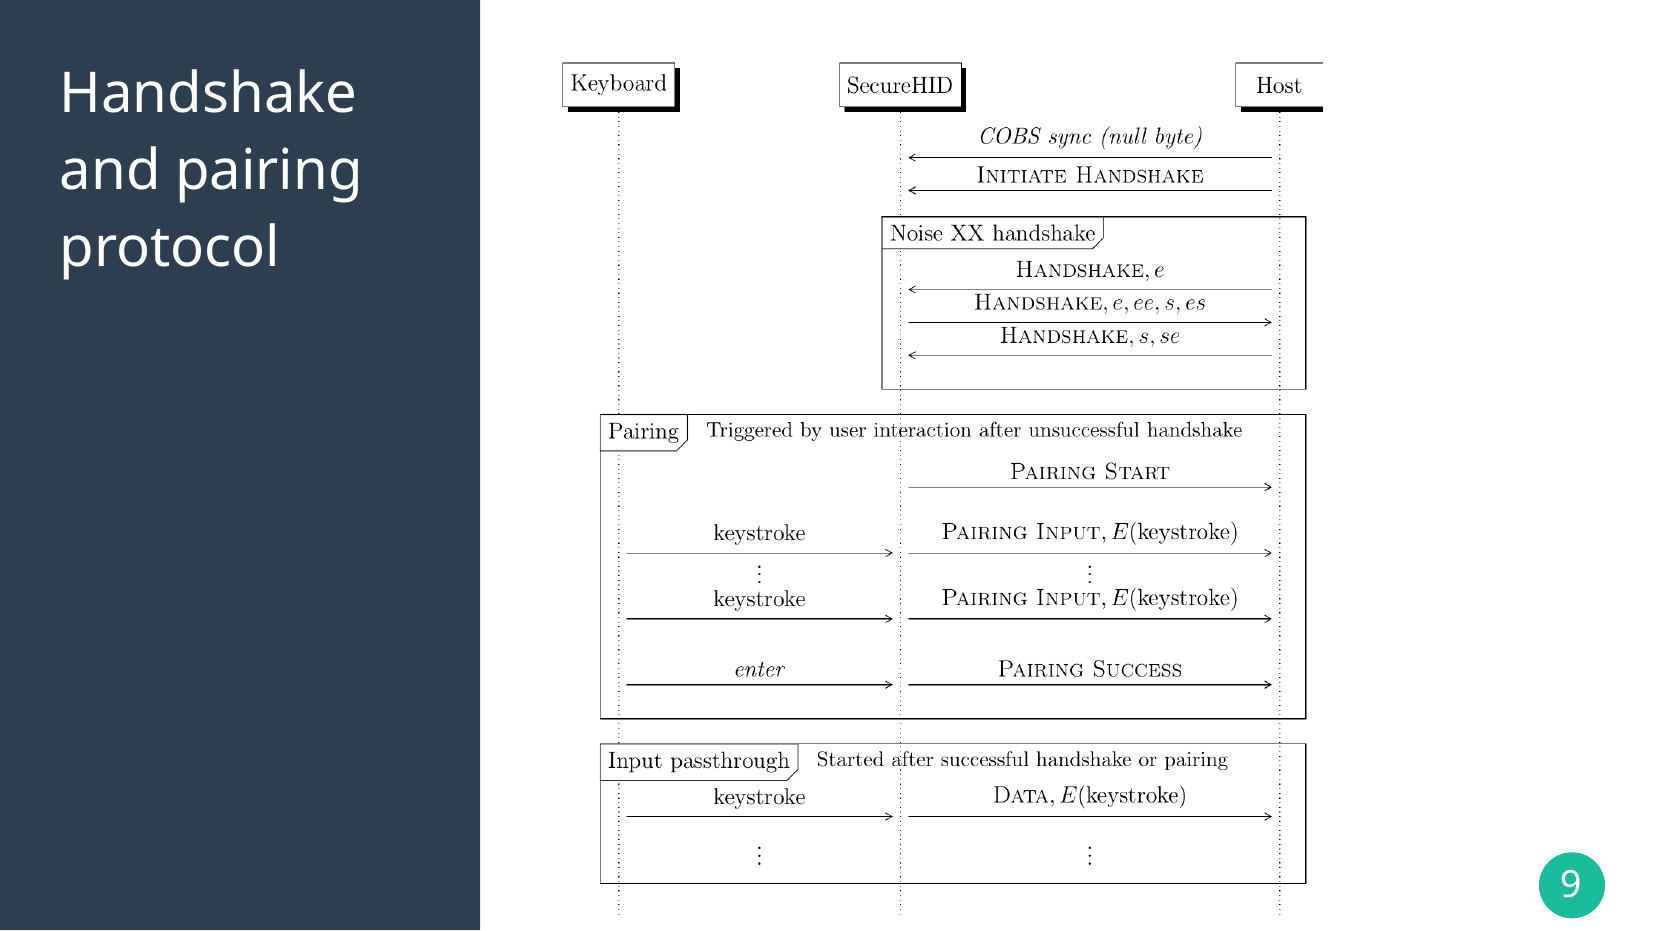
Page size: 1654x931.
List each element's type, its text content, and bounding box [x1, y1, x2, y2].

text_box [0, 0, 481, 931]
picture [544, 44, 1323, 931]
text_box Handshake and pairing protocol [45, 45, 511, 466]
text_box <number> [1511, 838, 1630, 928]
